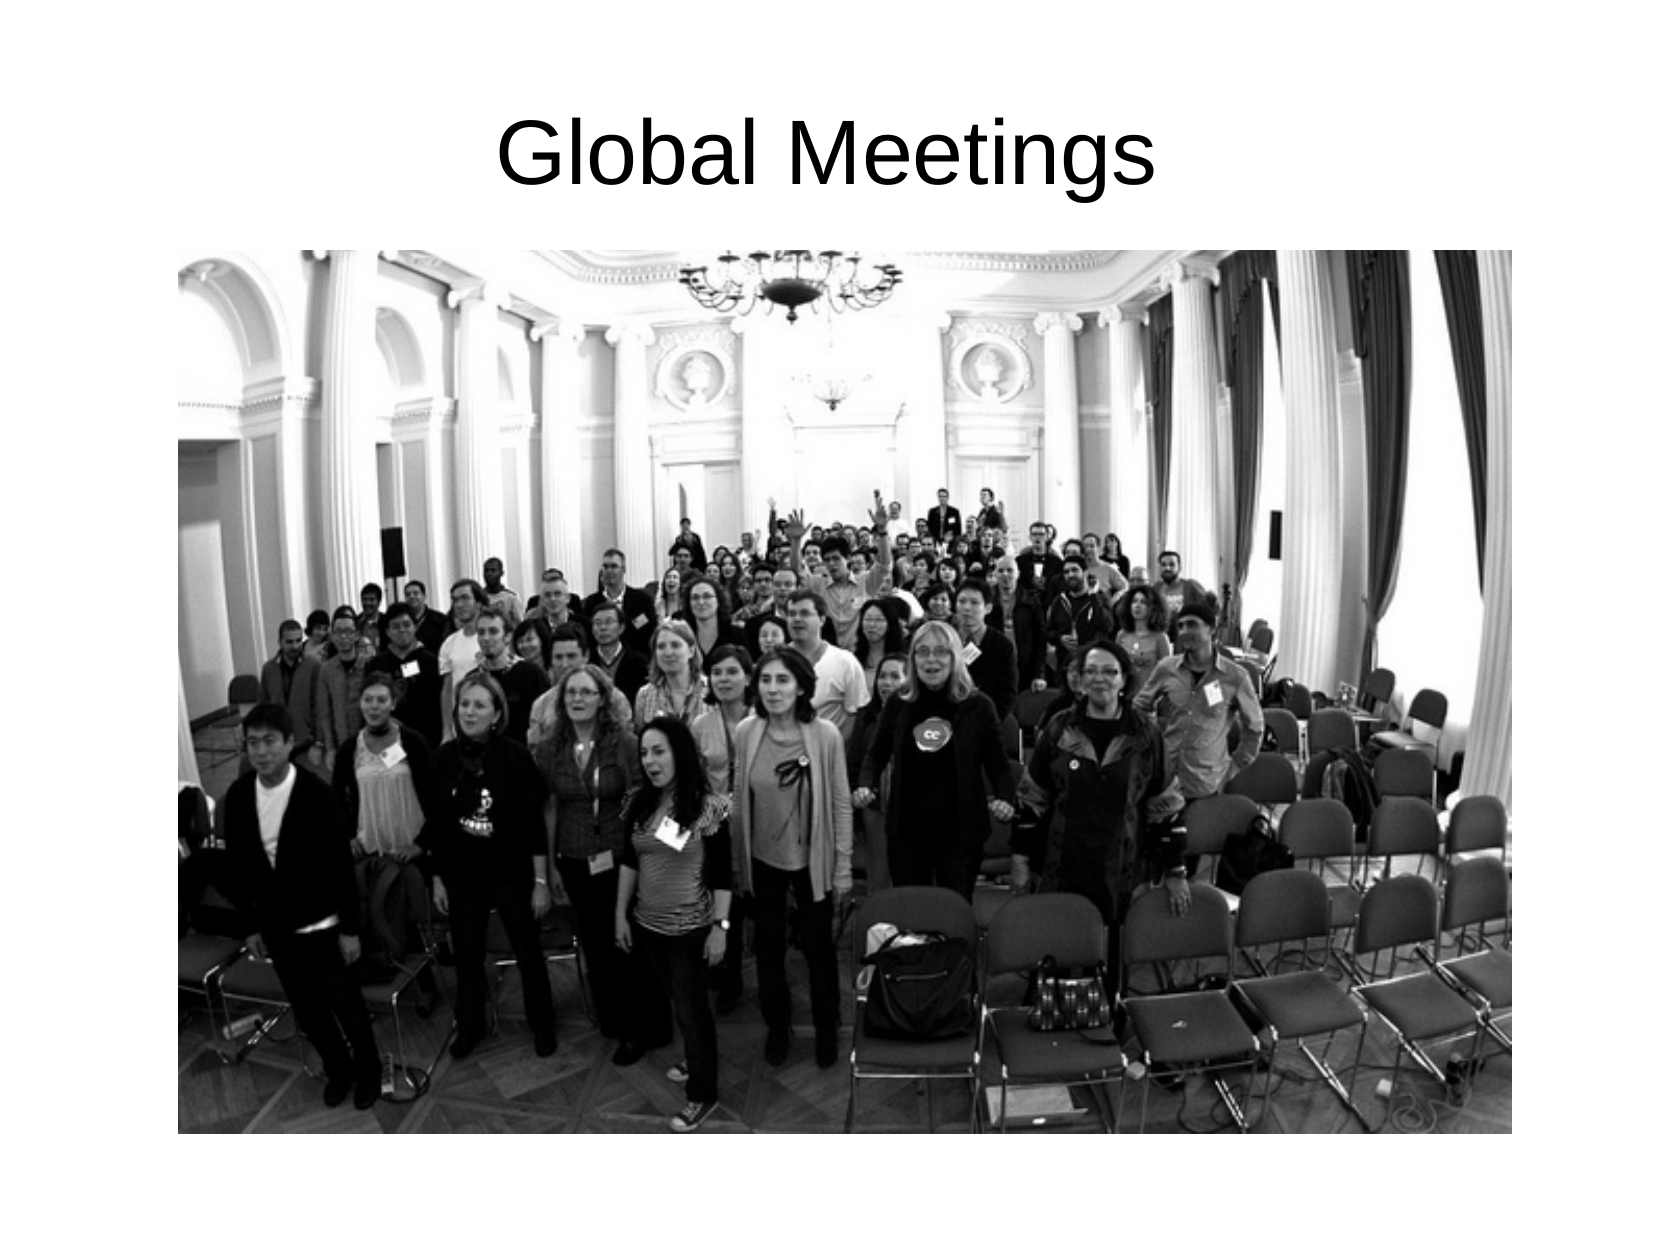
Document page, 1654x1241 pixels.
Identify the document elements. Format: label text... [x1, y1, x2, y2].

picture [178, 250, 1512, 1134]
title Global Meetings [82, 49, 1571, 257]
